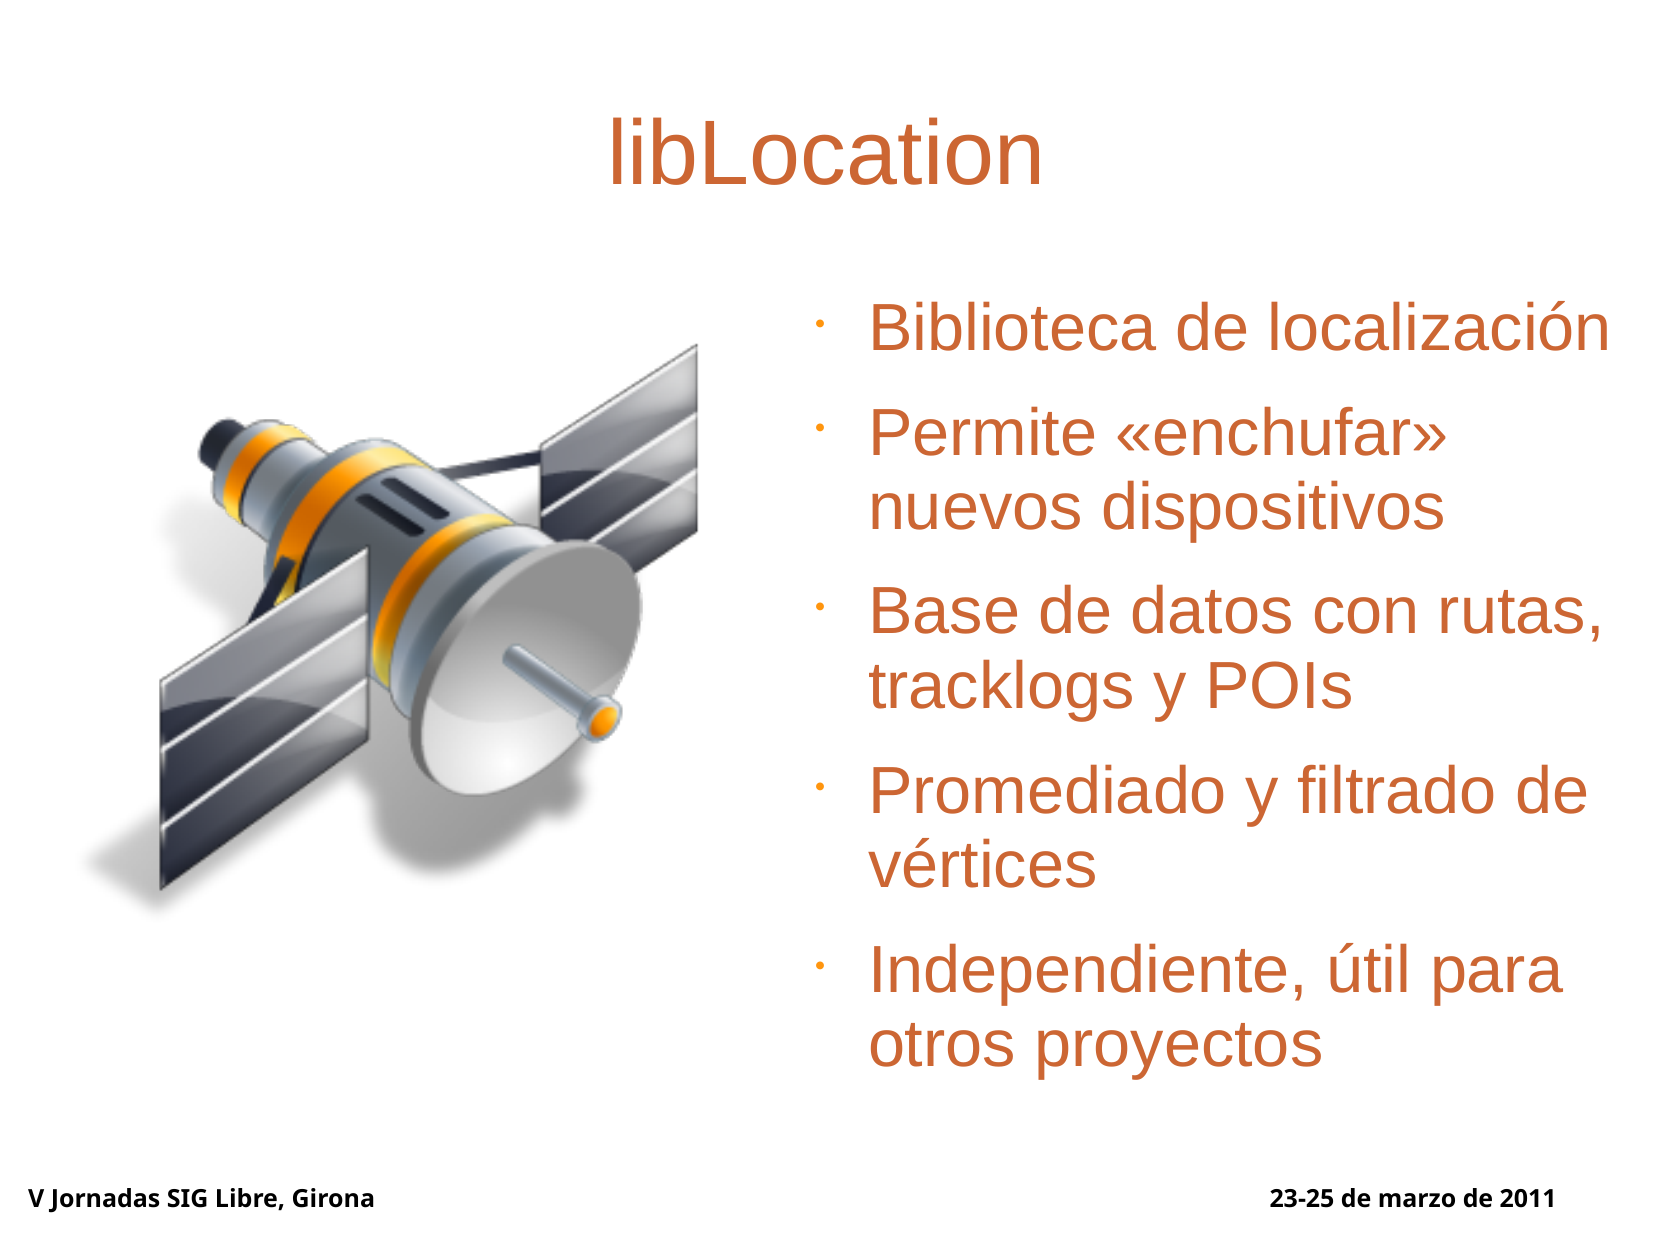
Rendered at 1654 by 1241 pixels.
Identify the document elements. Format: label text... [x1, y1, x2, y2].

list Biblioteca de localización Permite «enchufar» nuevos dispositivos Base de datos con rutas, tracklogs y POIs Promediado y filtrado de vértices Independiente, útil para otros proyectos [797, 290, 1625, 1094]
title libLocation [82, 49, 1571, 257]
picture [59, 324, 709, 975]
